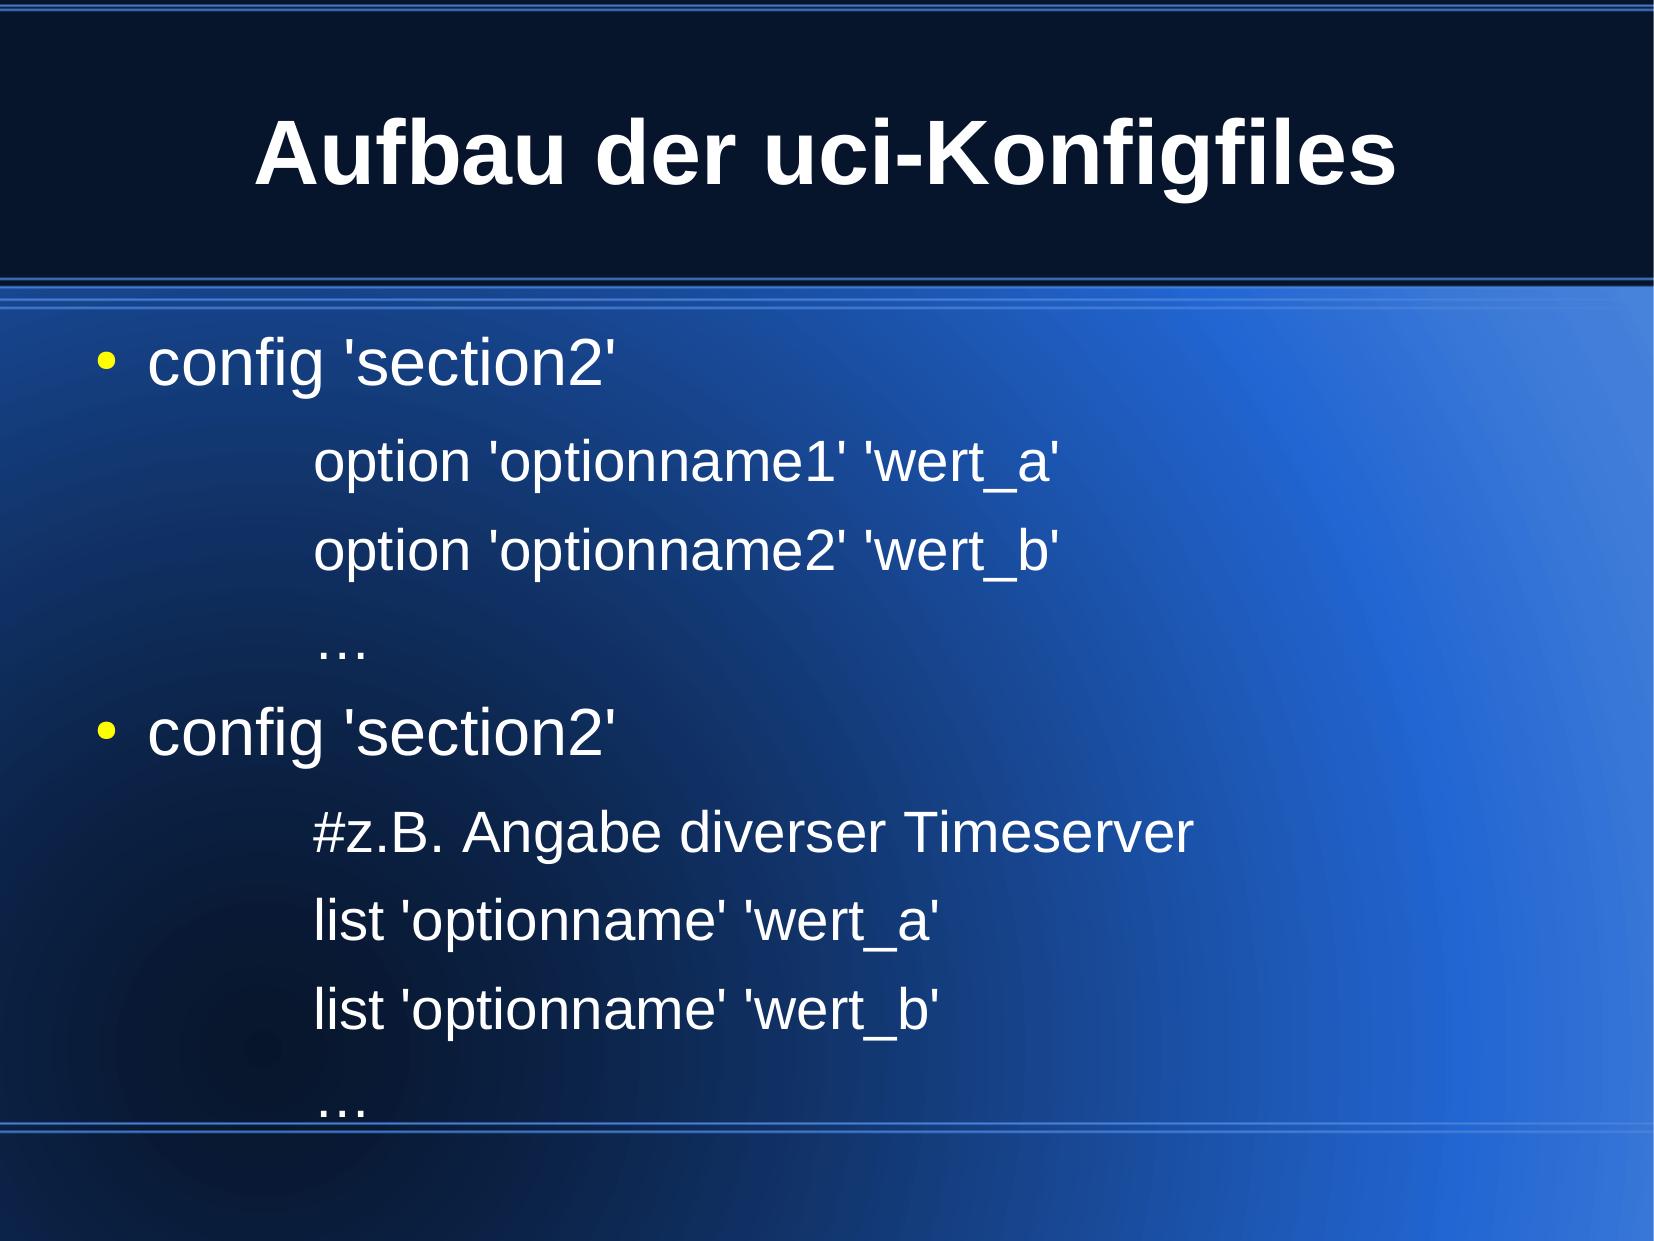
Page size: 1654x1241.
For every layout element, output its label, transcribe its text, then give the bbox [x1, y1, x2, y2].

title Aufbau der uci-Konfigfiles [82, 49, 1571, 257]
picture [0, 0, 1654, 1241]
list config 'section2' option 'optionname1' 'wert_a' option 'optionname2' 'wert_b' … config 'section2' #z.B. Angabe diverser Timeserver list 'optionname' 'wert_a' list 'optionname' 'wert_b' … [76, 324, 1565, 1160]
